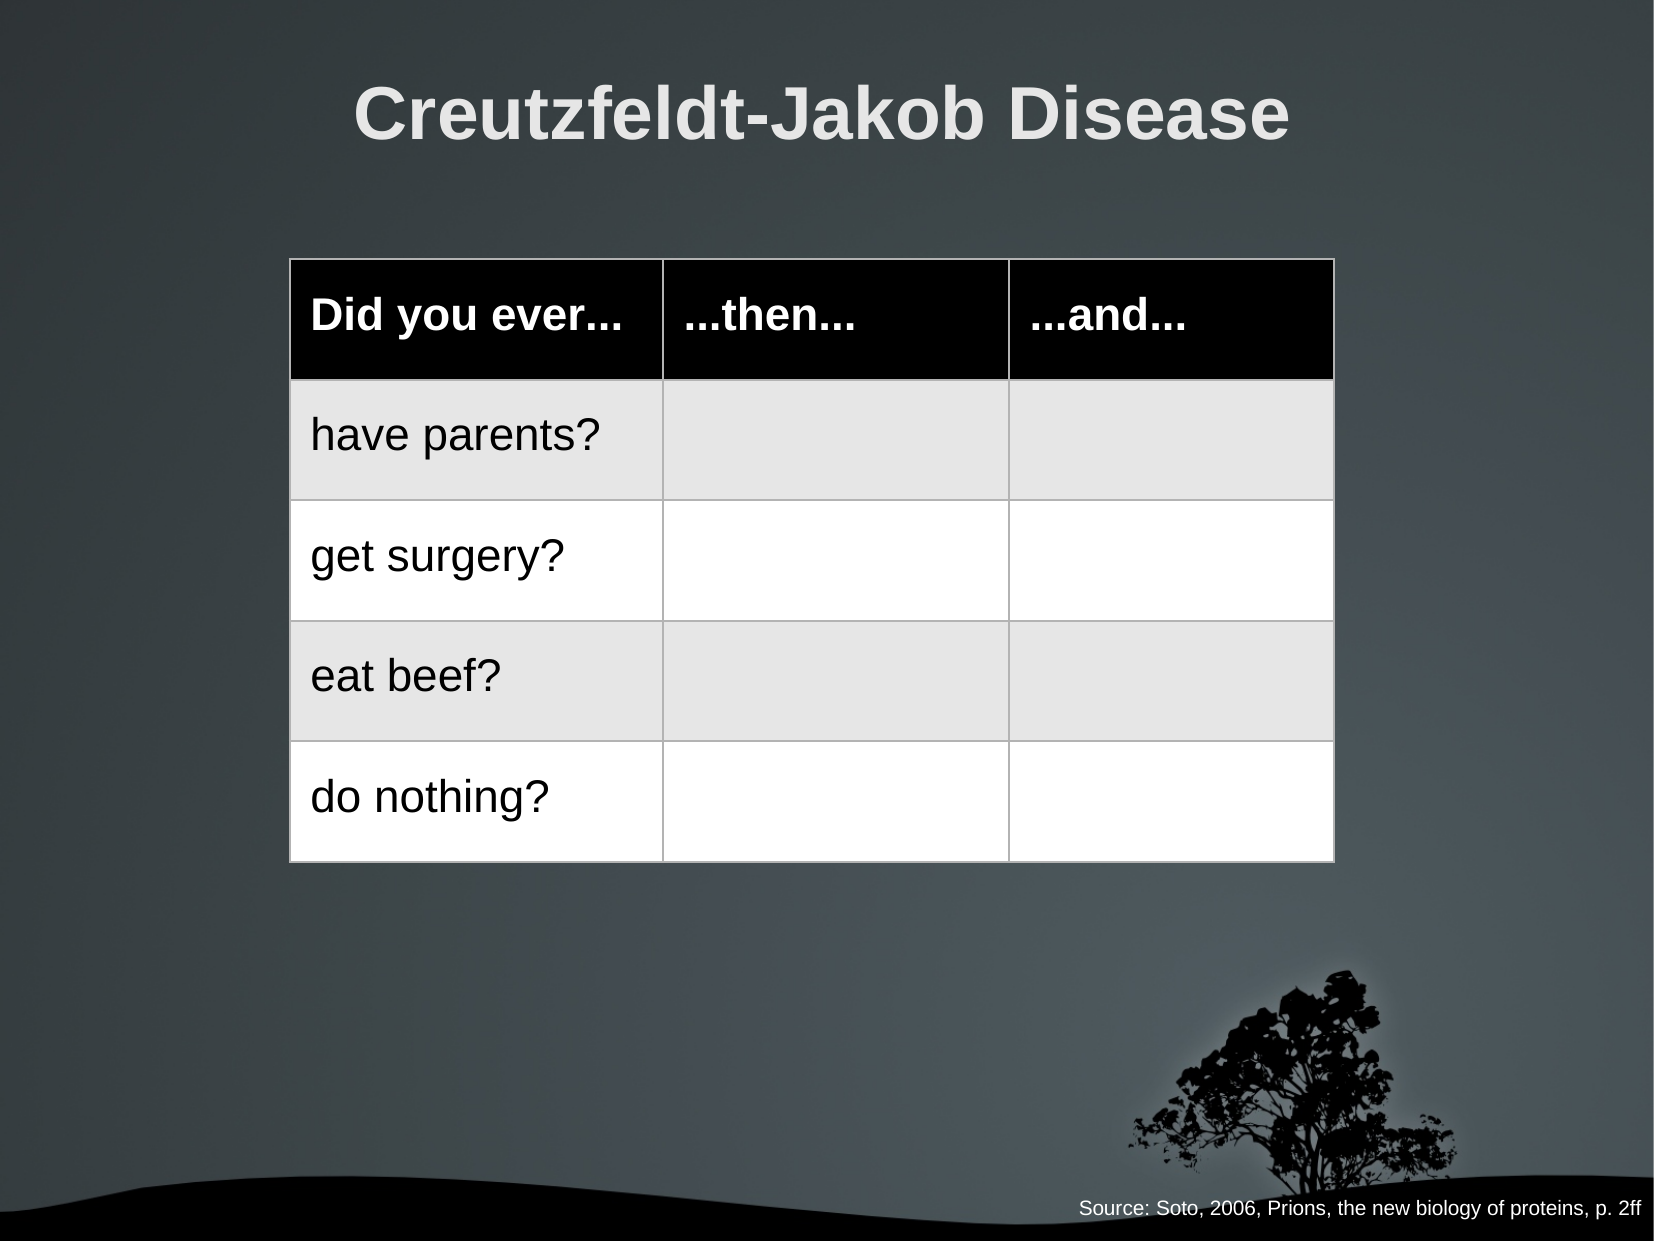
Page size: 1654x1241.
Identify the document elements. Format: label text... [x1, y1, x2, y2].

table_cell get surgery? [291, 501, 662, 620]
table_header ...then... [664, 260, 1008, 379]
table_cell [664, 742, 1008, 861]
table_header ...and... [1010, 260, 1333, 379]
table_cell [1010, 742, 1333, 861]
title Creutzfeldt-Jakob Disease [78, 35, 1567, 191]
table_cell [664, 501, 1008, 620]
table_cell [664, 381, 1008, 499]
table_cell [1010, 381, 1333, 499]
text_box Source: Soto, 2006, Prions, the new biology of proteins, p. 2ff [22, 1188, 1654, 1227]
table_header Did you ever... [291, 260, 662, 379]
table_cell [1010, 622, 1333, 740]
table_cell [1010, 501, 1333, 620]
picture [0, 0, 1654, 1241]
table_cell eat beef? [291, 622, 662, 740]
table_cell [664, 622, 1008, 740]
table_cell do nothing? [291, 742, 662, 861]
table_cell have parents? [291, 381, 662, 499]
